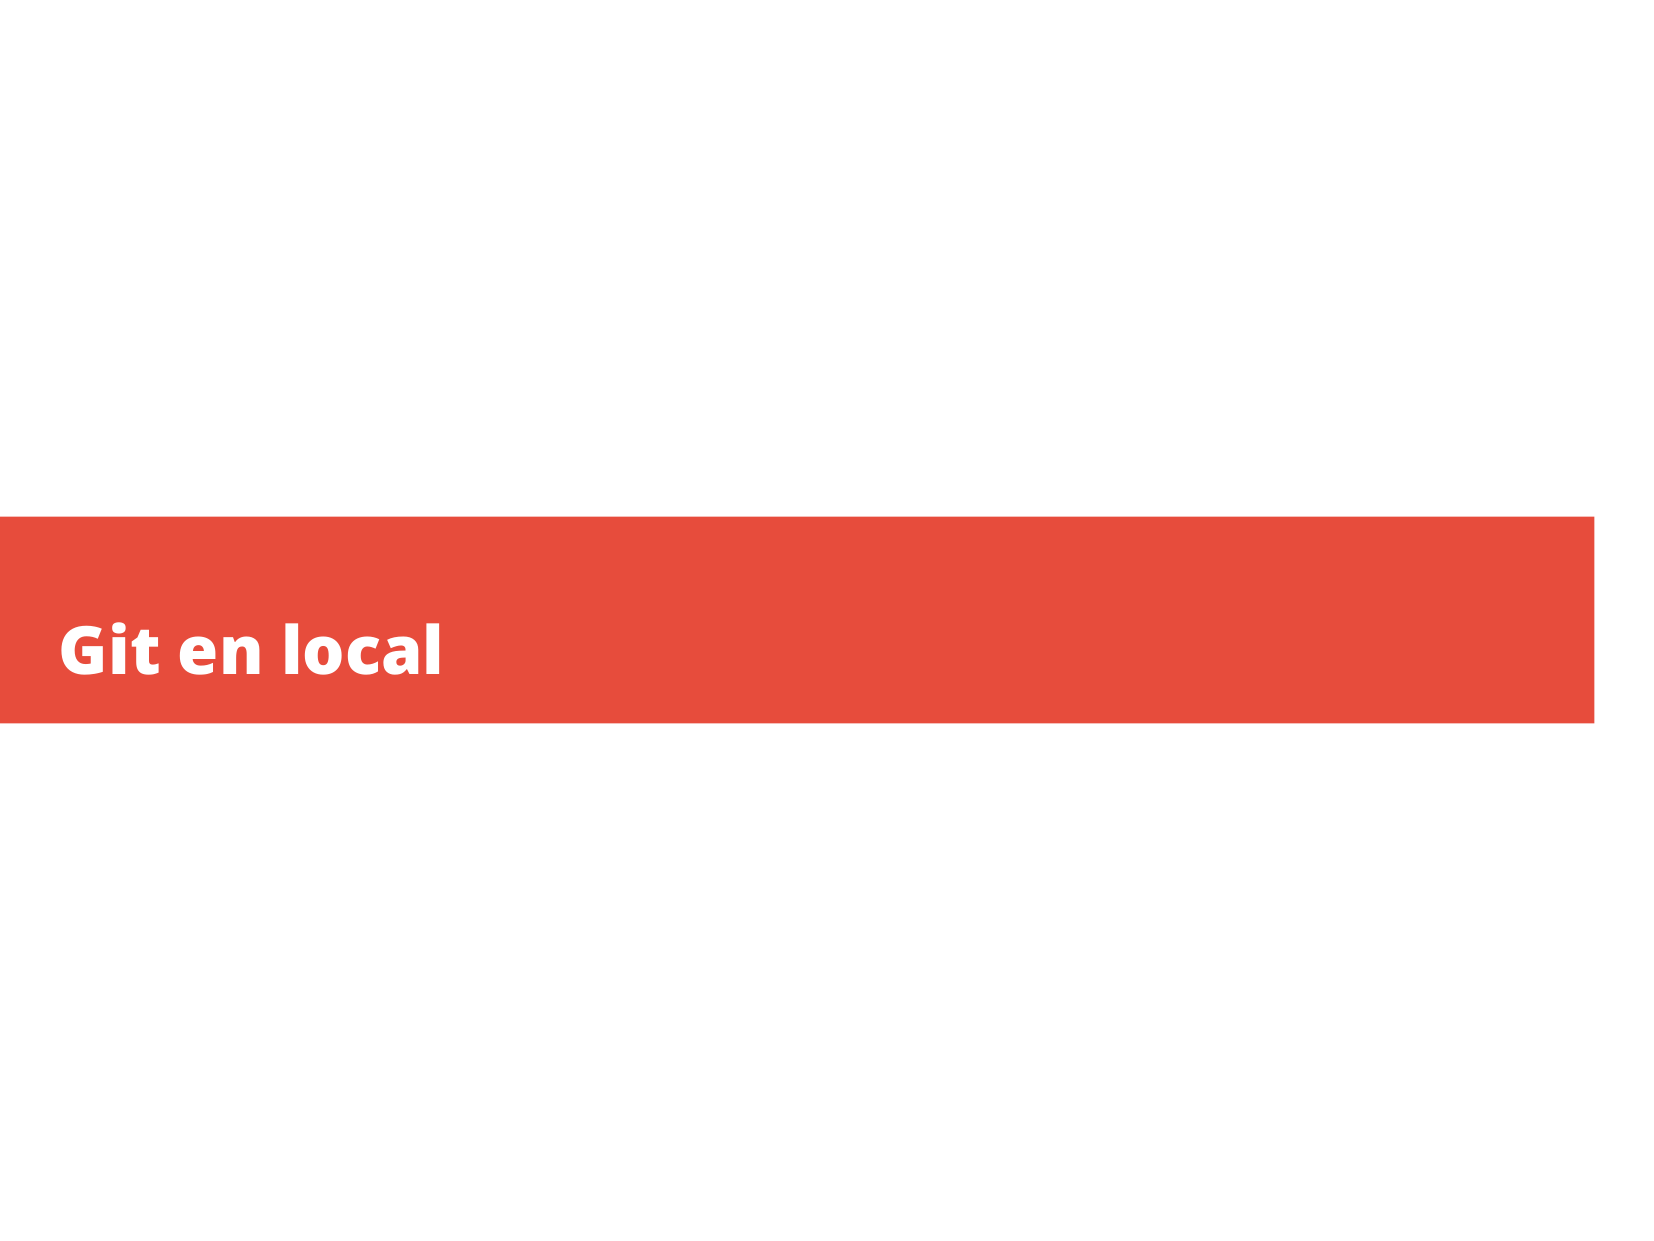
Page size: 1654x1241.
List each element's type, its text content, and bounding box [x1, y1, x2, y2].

title Git en local [59, 546, 1595, 694]
